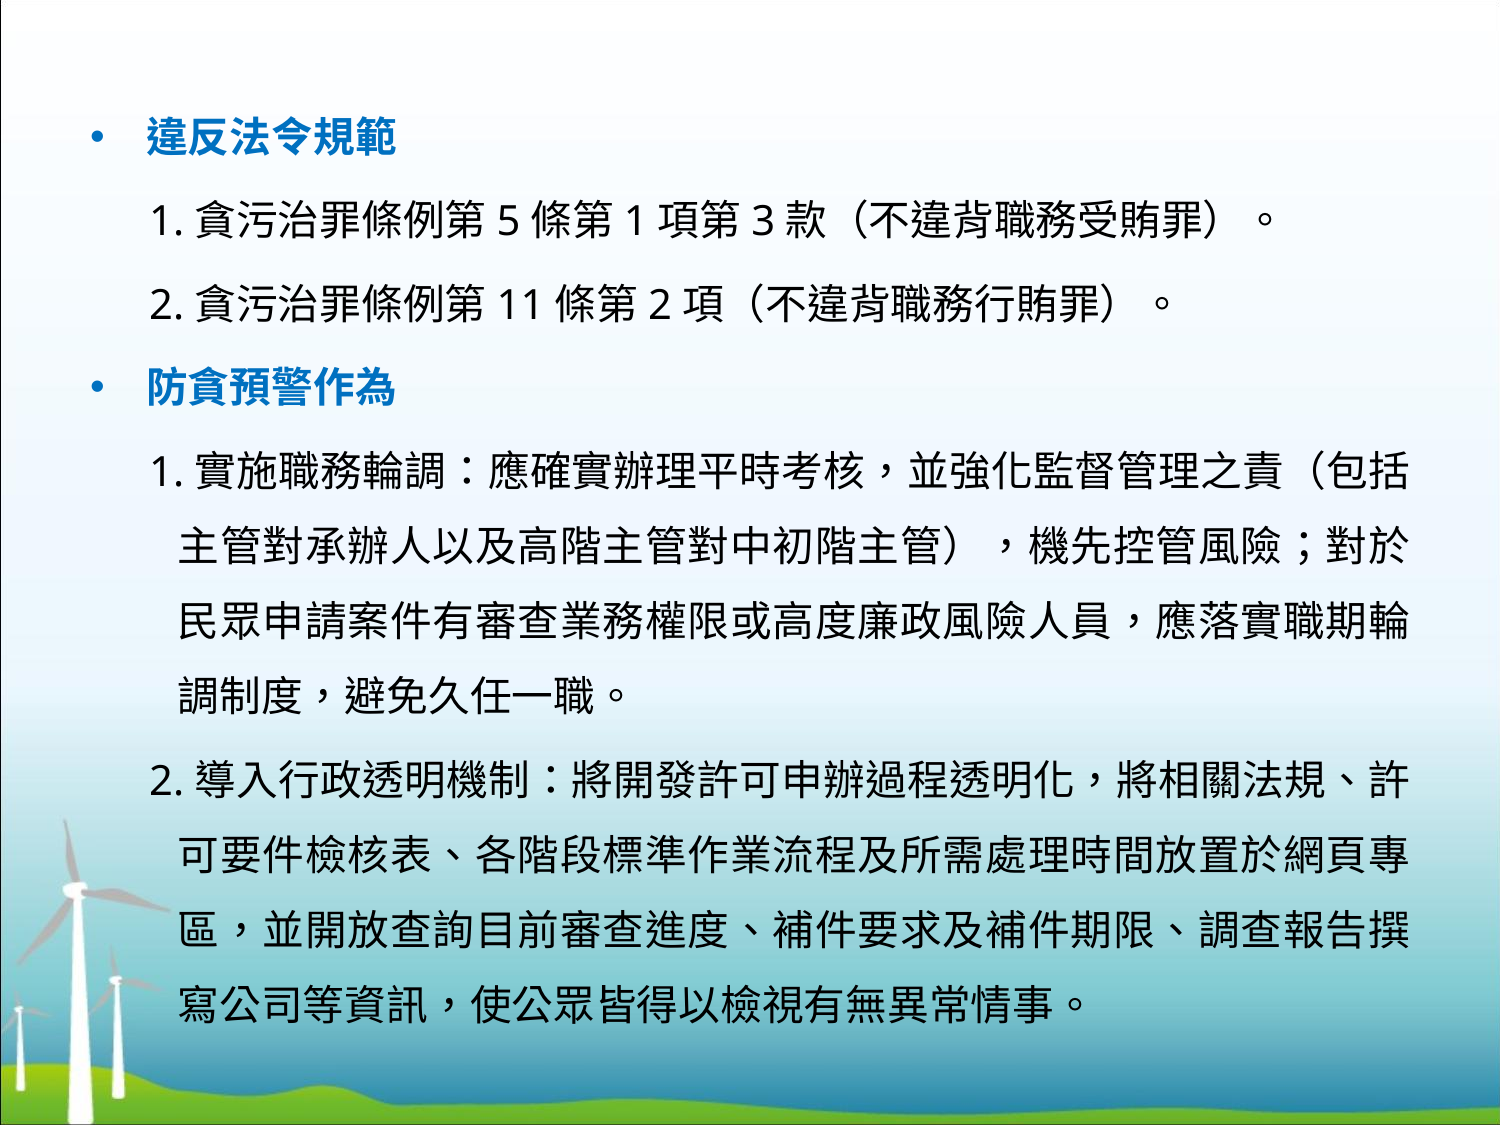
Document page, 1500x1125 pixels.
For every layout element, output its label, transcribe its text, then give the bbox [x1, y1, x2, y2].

picture [0, 0, 1500, 1125]
list 違反法令規範 1.貪污治罪條例第5條第1項第3款（不違背職務受賄罪）。 2.貪污治罪條例第11條第2項（不違背職務行賄罪）。 防貪預警作為 1.實施職務輪調：應確實辦理平時考核，並強化監督管理之責（包括主管對承辦人以及高階主管對中初階主管），機先控管風險；對於民眾申請案件有審查業務權限或高度廉政風險人員，應落實職期輪調制度，避免久任一職。 2.導入行政透明機制：將開發許可申辦過程透明化，將相關法規、許可要件檢核表、各階段標準作業流程及所需處理時間放置於網頁專區，並開放查詢目前審查進度、補件要求及補件期限、調查報告撰寫公司等資訊，使公眾皆得以檢視有無異常情事。 [75, 78, 1425, 1083]
